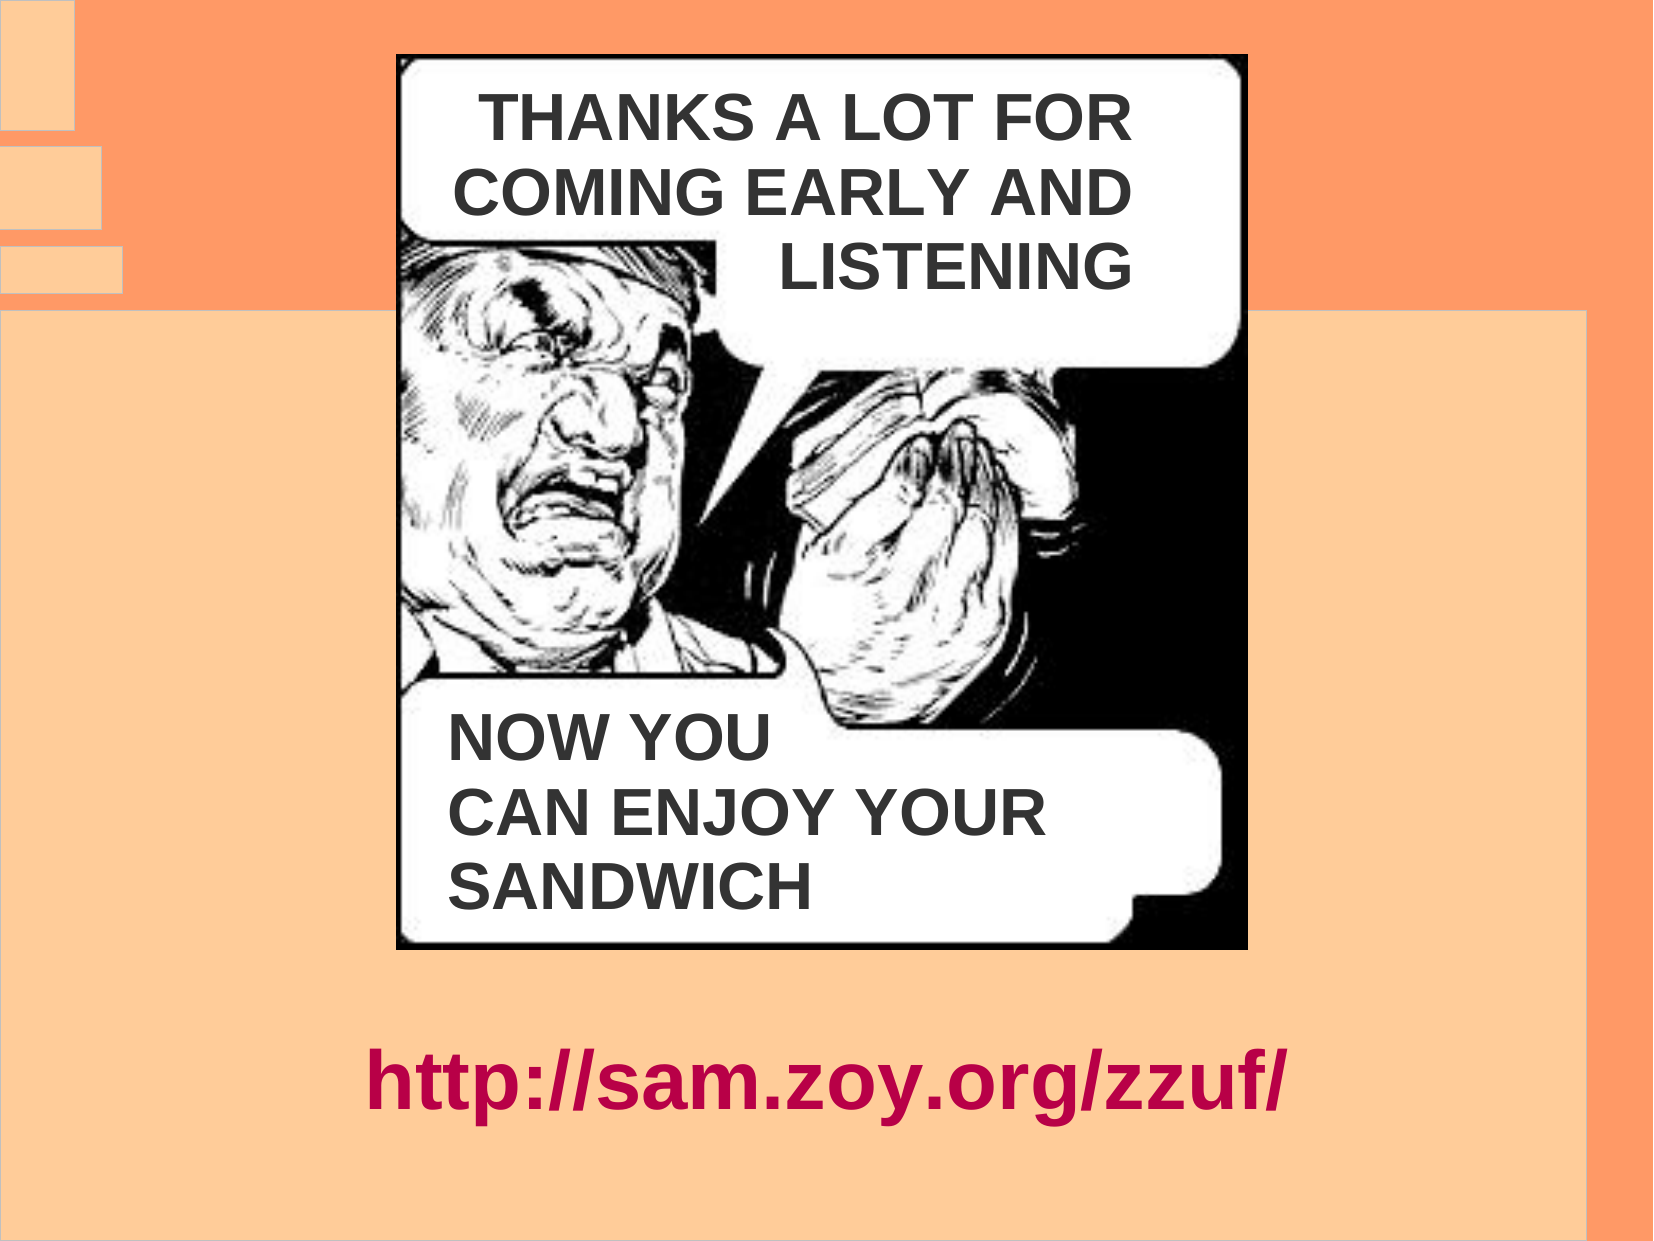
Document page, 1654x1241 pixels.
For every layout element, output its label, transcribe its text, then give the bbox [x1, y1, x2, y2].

text_box THANKS A LOT FOR COMING EARLY AND LISTENING [452, 79, 1209, 314]
picture [396, 54, 1248, 950]
title http://sam.zoy.org/zzuf/ [121, 976, 1534, 1185]
text_box NOW YOU CAN ENJOY YOUR SANDWICH [446, 699, 1092, 934]
